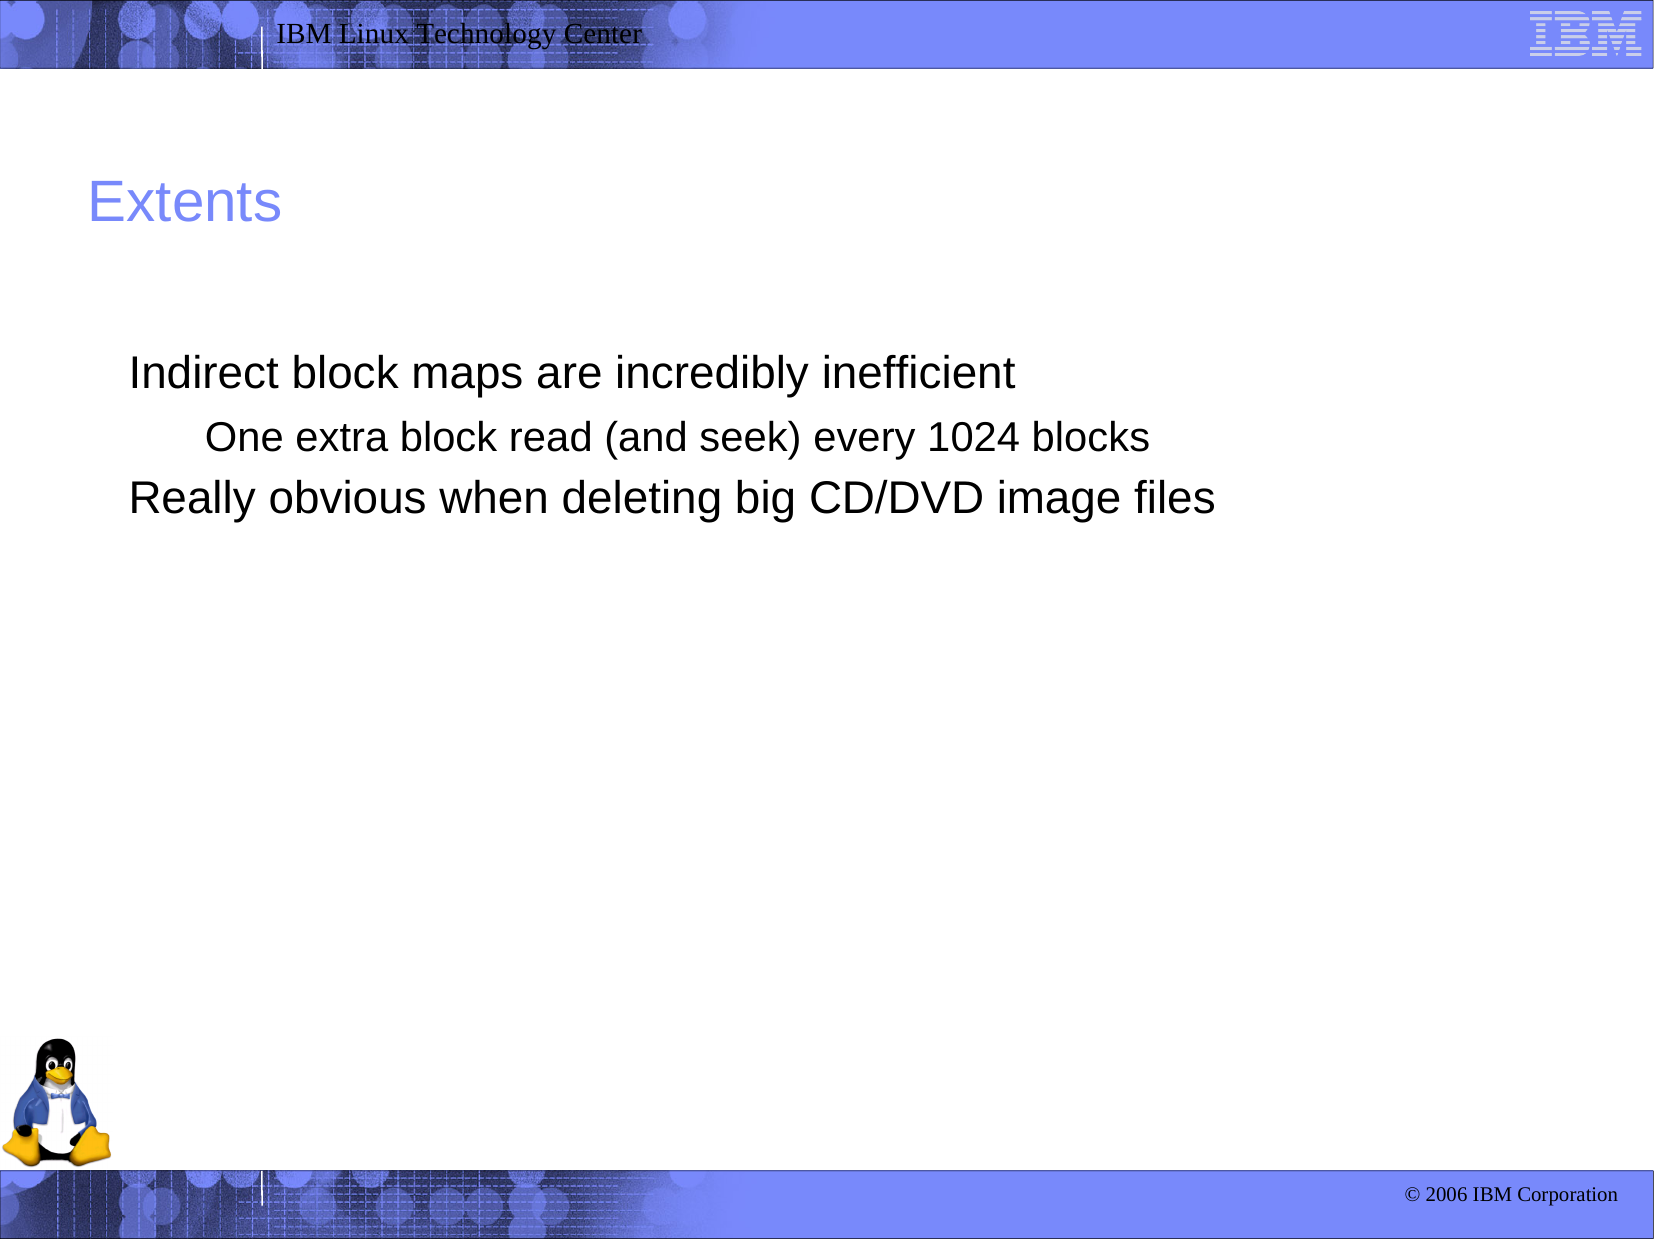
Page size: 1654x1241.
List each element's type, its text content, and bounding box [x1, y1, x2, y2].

title Extents [87, 157, 1520, 248]
picture [1, 1172, 1653, 1238]
picture [0, 1036, 113, 1169]
list Indirect block maps are incredibly inefficient One extra block read (and seek) every 1024 blocks Really obvious when deleting big CD/DVD image files [128, 343, 1571, 1049]
picture [1, 1, 1652, 67]
